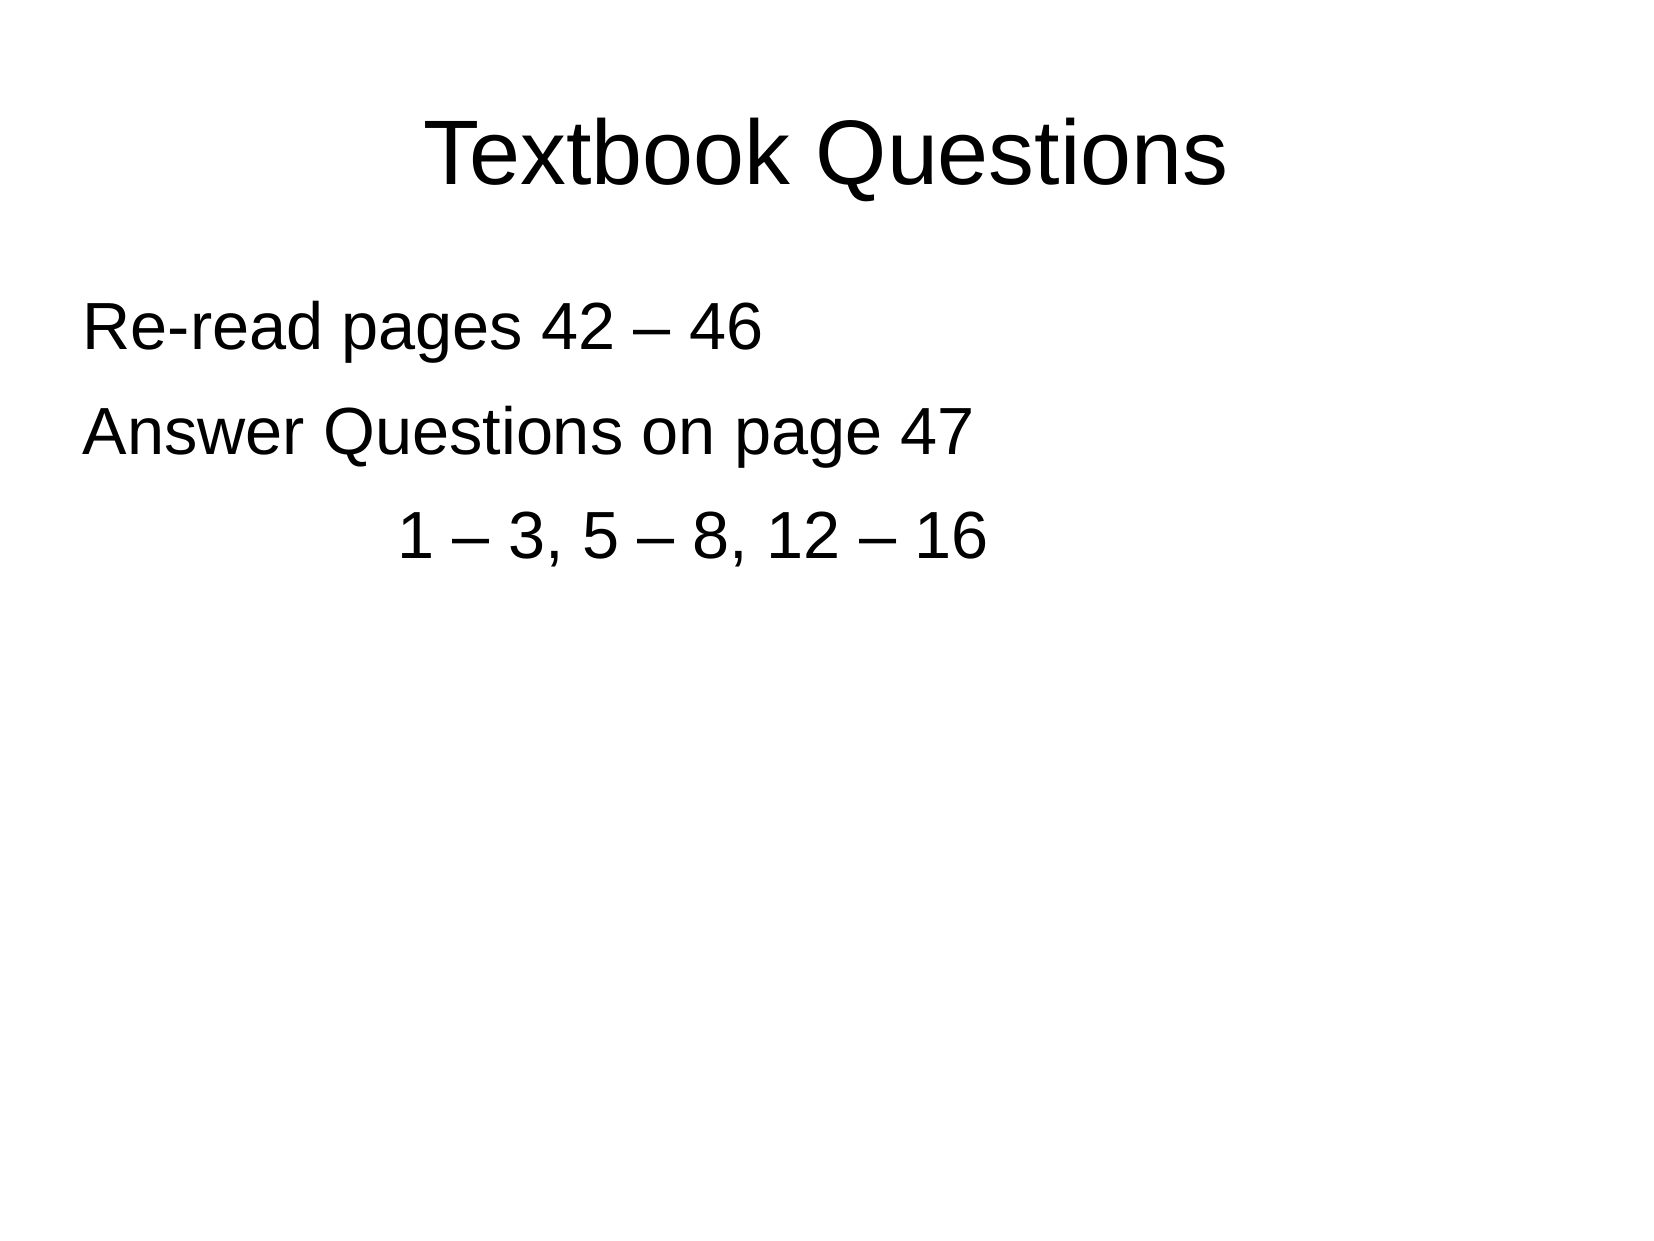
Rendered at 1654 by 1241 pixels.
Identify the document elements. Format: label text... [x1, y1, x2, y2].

title Textbook Questions [82, 49, 1571, 257]
list Re-read pages 42 – 46 Answer Questions on page 47 1 – 3, 5 – 8, 12 – 16 [82, 289, 1571, 1094]
